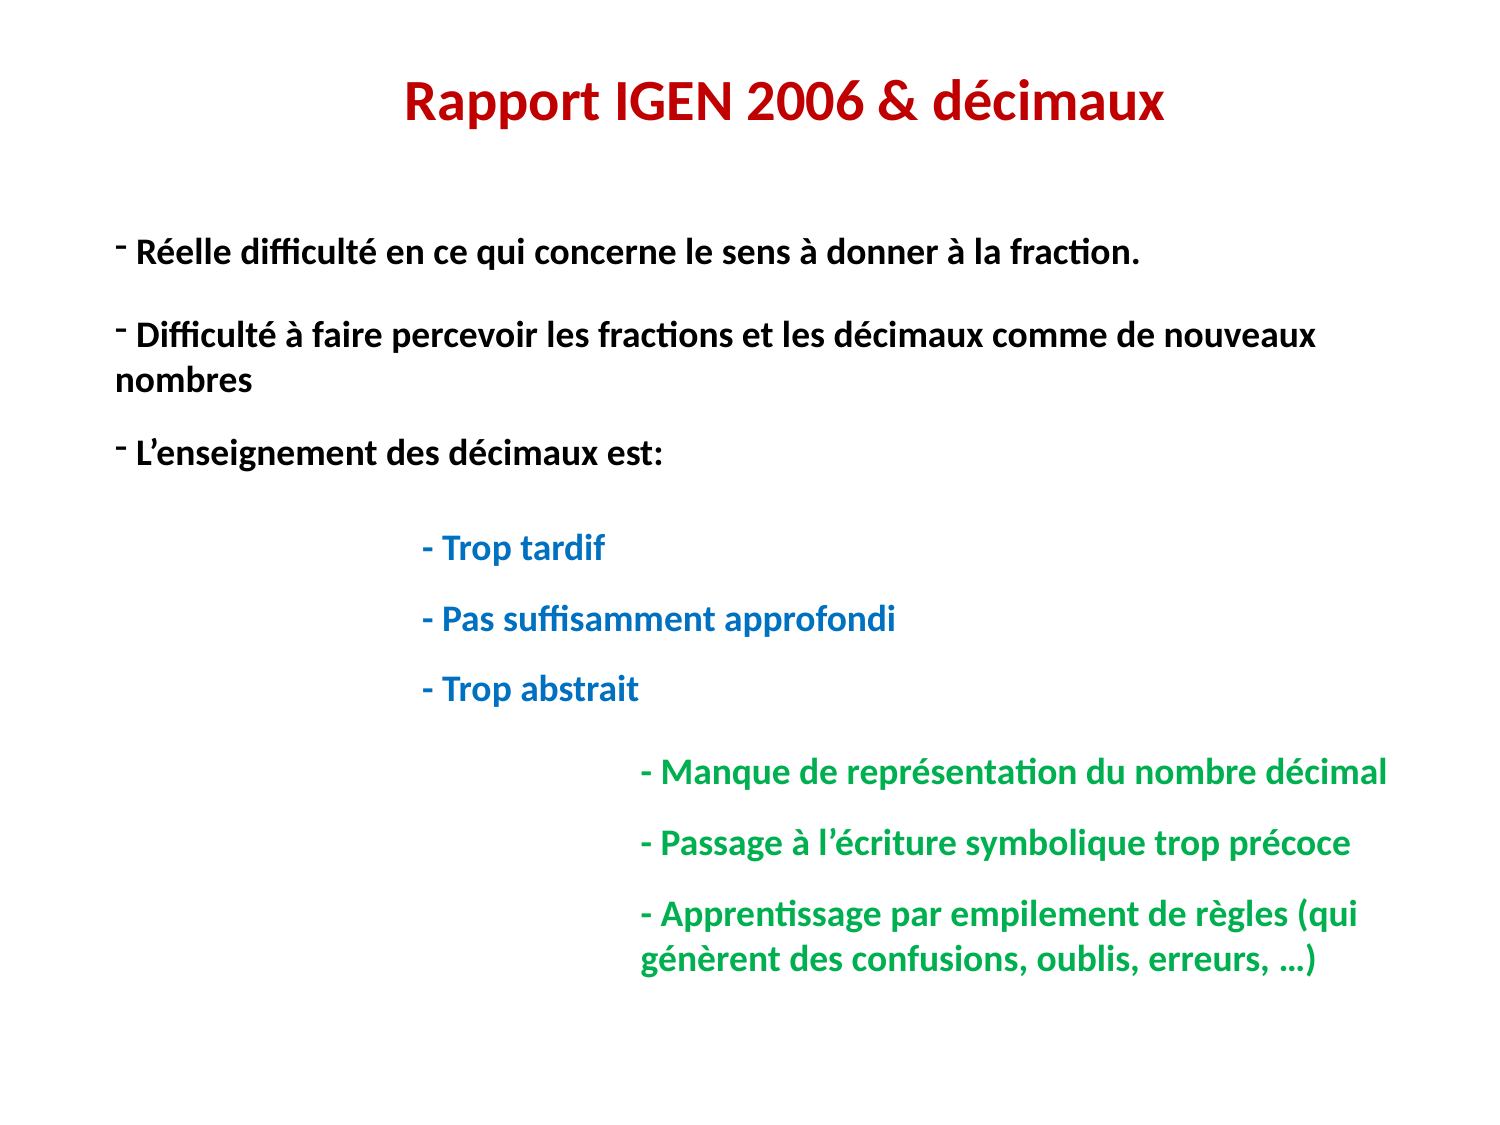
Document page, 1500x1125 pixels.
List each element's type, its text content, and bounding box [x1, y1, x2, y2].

text_box - Trop abstrait [407, 656, 1282, 717]
text_box Réelle difficulté en ce qui concerne le sens à donner à la fraction. [100, 219, 1388, 280]
text_box Difficulté à faire percevoir les fractions et les décimaux comme de nouveaux nombres [100, 302, 1388, 408]
text_box L’enseignement des décimaux est: [100, 420, 1388, 481]
text_box - Manque de représentation du nombre décimal [625, 739, 1500, 800]
text_box - Trop tardif [407, 515, 1282, 576]
text_box Rapport IGEN 2006 & décimaux [383, 54, 1187, 140]
text_box - Pas suffisamment approfondi [407, 586, 1282, 646]
text_box - Passage à l’écriture symbolique trop précoce [625, 810, 1500, 871]
text_box - Apprentissage par empilement de règles (qui génèrent des confusions, oublis, erreurs, …) [625, 881, 1500, 987]
